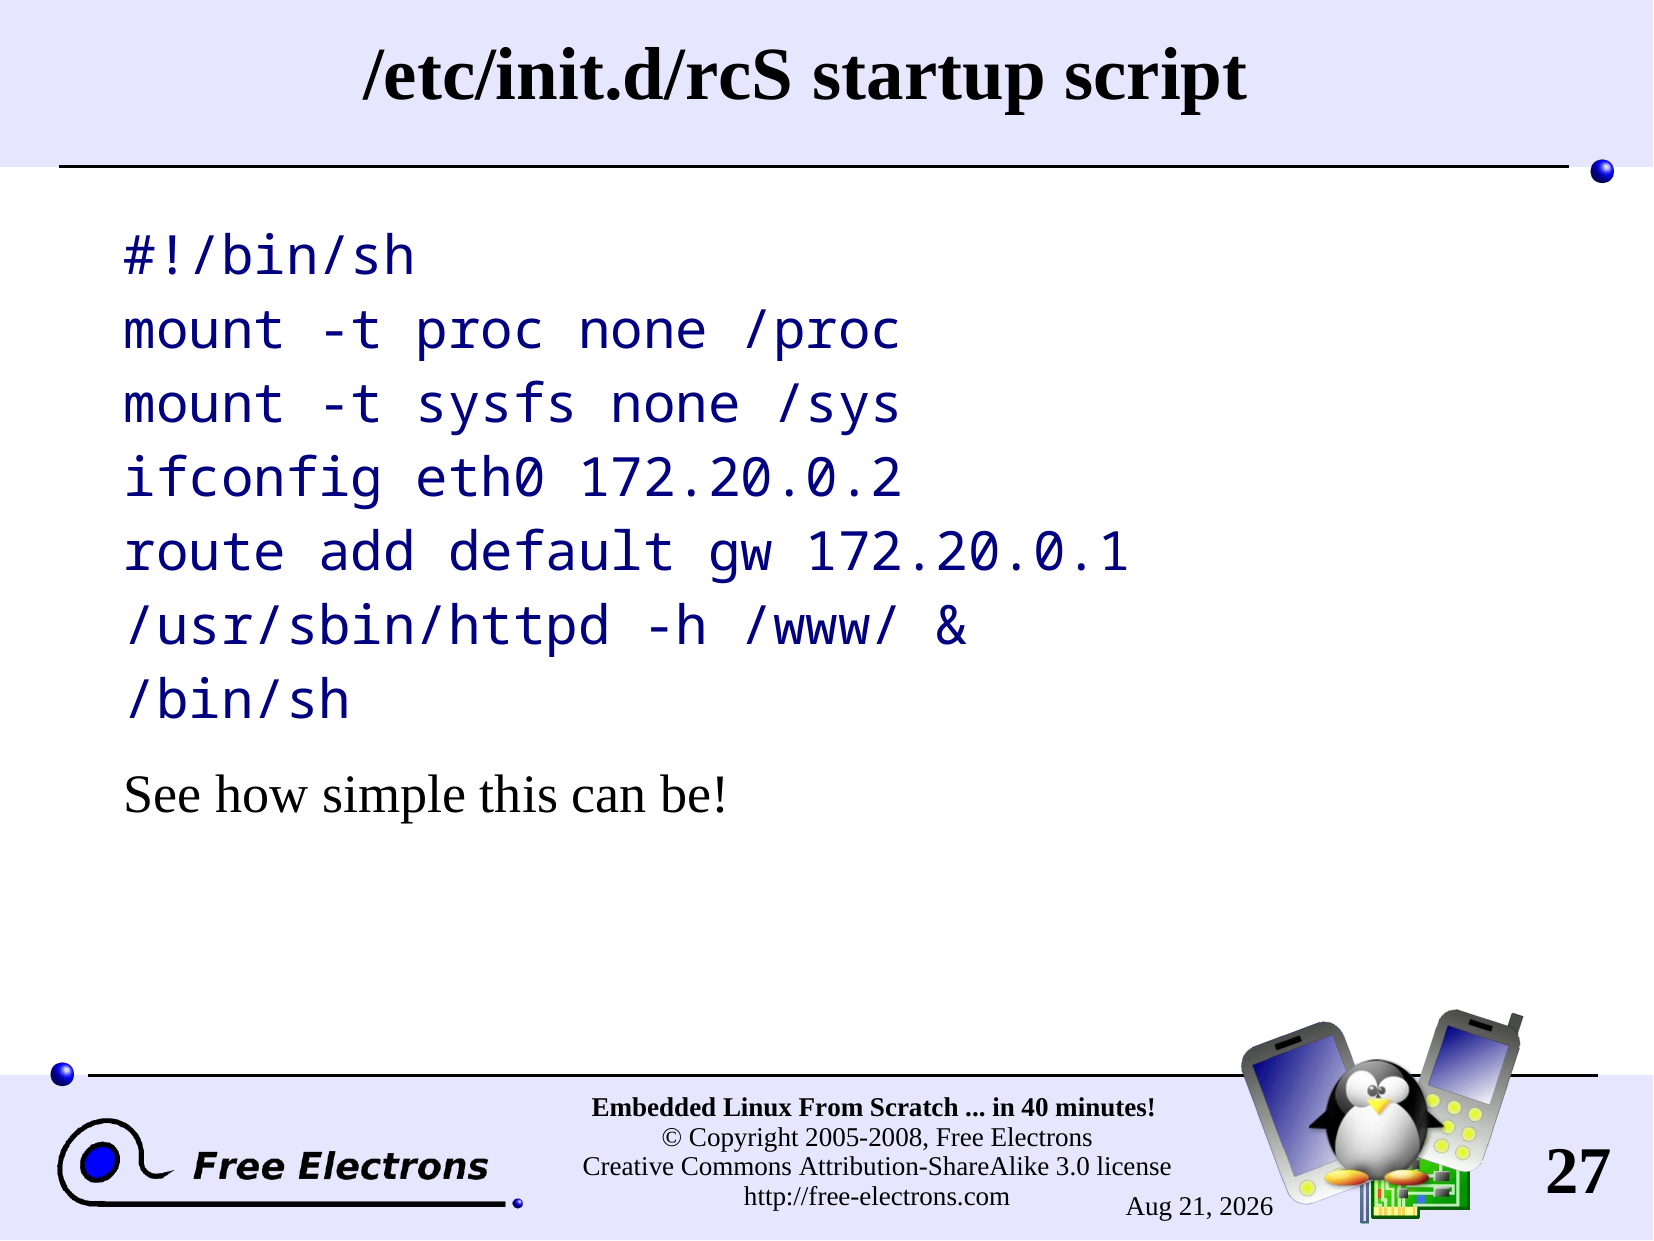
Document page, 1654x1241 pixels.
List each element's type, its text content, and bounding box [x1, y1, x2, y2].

picture [1231, 1007, 1538, 1241]
list #!/bin/sh mount -t proc none /proc mount -t sysfs none /sys ifconfig eth0 172.20.0.2 route add default gw 172.20.0.1 /usr/sbin/httpd -h /www/ & /bin/sh See how simple this can be! [105, 216, 1518, 1066]
picture [50, 1107, 527, 1216]
title /etc/init.d/rcS startup script [60, 25, 1551, 124]
